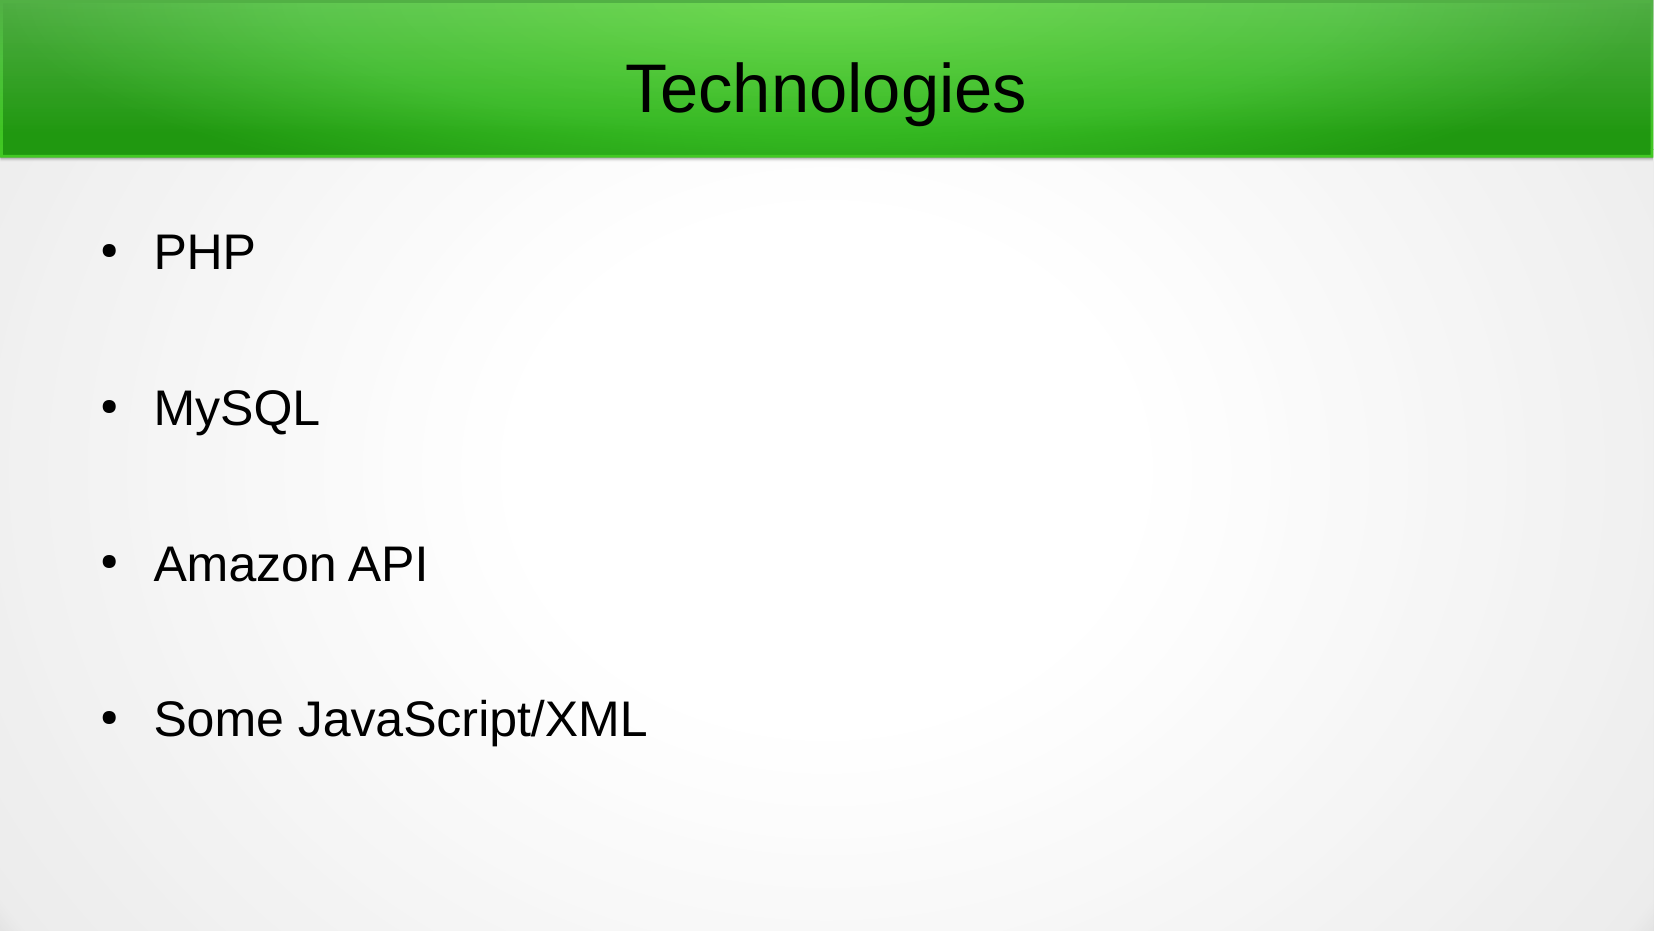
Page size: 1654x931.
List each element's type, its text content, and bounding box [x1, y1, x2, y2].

title Technologies [82, 35, 1571, 142]
list PHP MySQL Amazon API Some JavaScript/XML [82, 224, 1571, 764]
